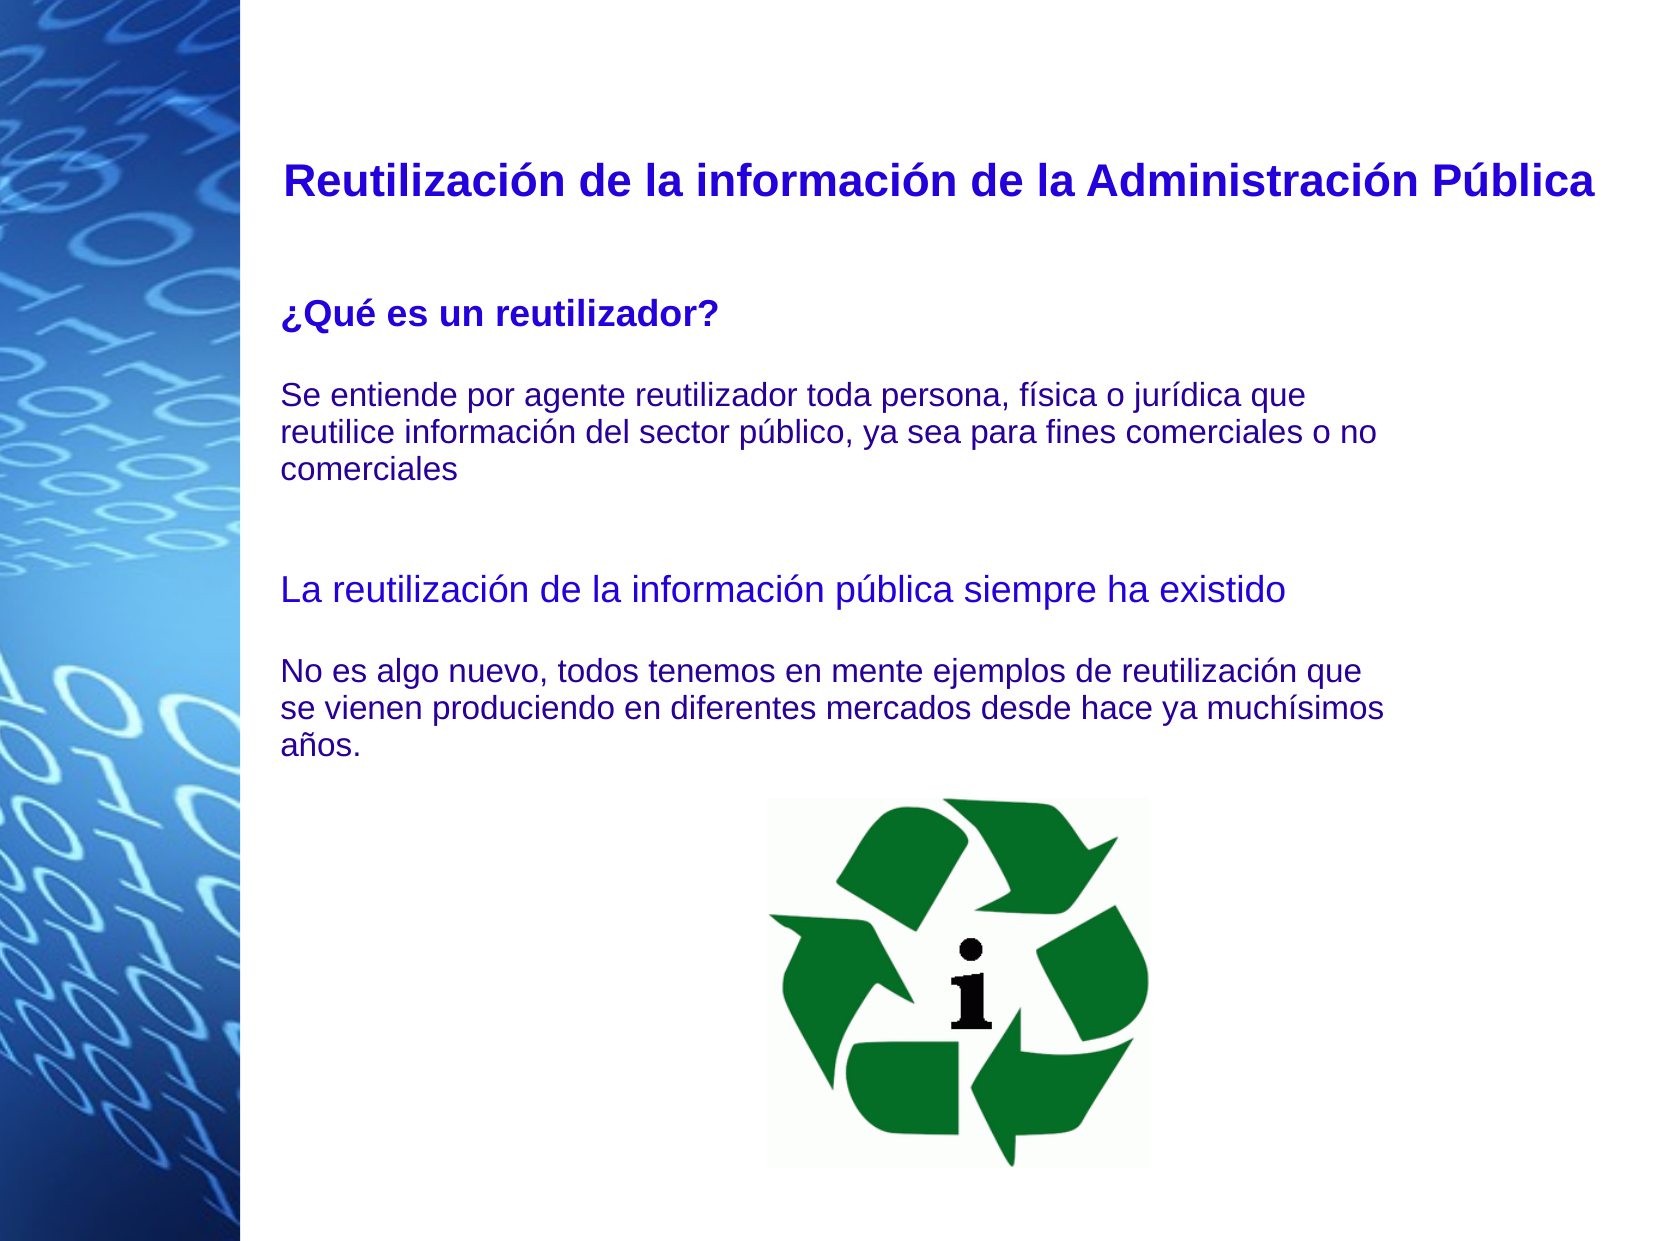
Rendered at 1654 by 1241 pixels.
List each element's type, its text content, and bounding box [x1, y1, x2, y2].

text_box La reutilización de la información pública siempre ha existido No es algo nuevo, todos tenemos en mente ejemplos de reutilización que se vienen produciendo en diferentes mercados desde hace ya muchísimos años. [265, 561, 1418, 832]
picture [767, 797, 1150, 1168]
text_box ¿Qué es un reutilizador? Se entiende por agente reutilizador toda persona, física o jurídica que reutilice información del sector público, ya sea para fines comerciales o no comerciales [265, 284, 1418, 497]
text_box Reutilización de la información de la Administración Pública [268, 147, 1611, 215]
picture [0, 0, 241, 1241]
